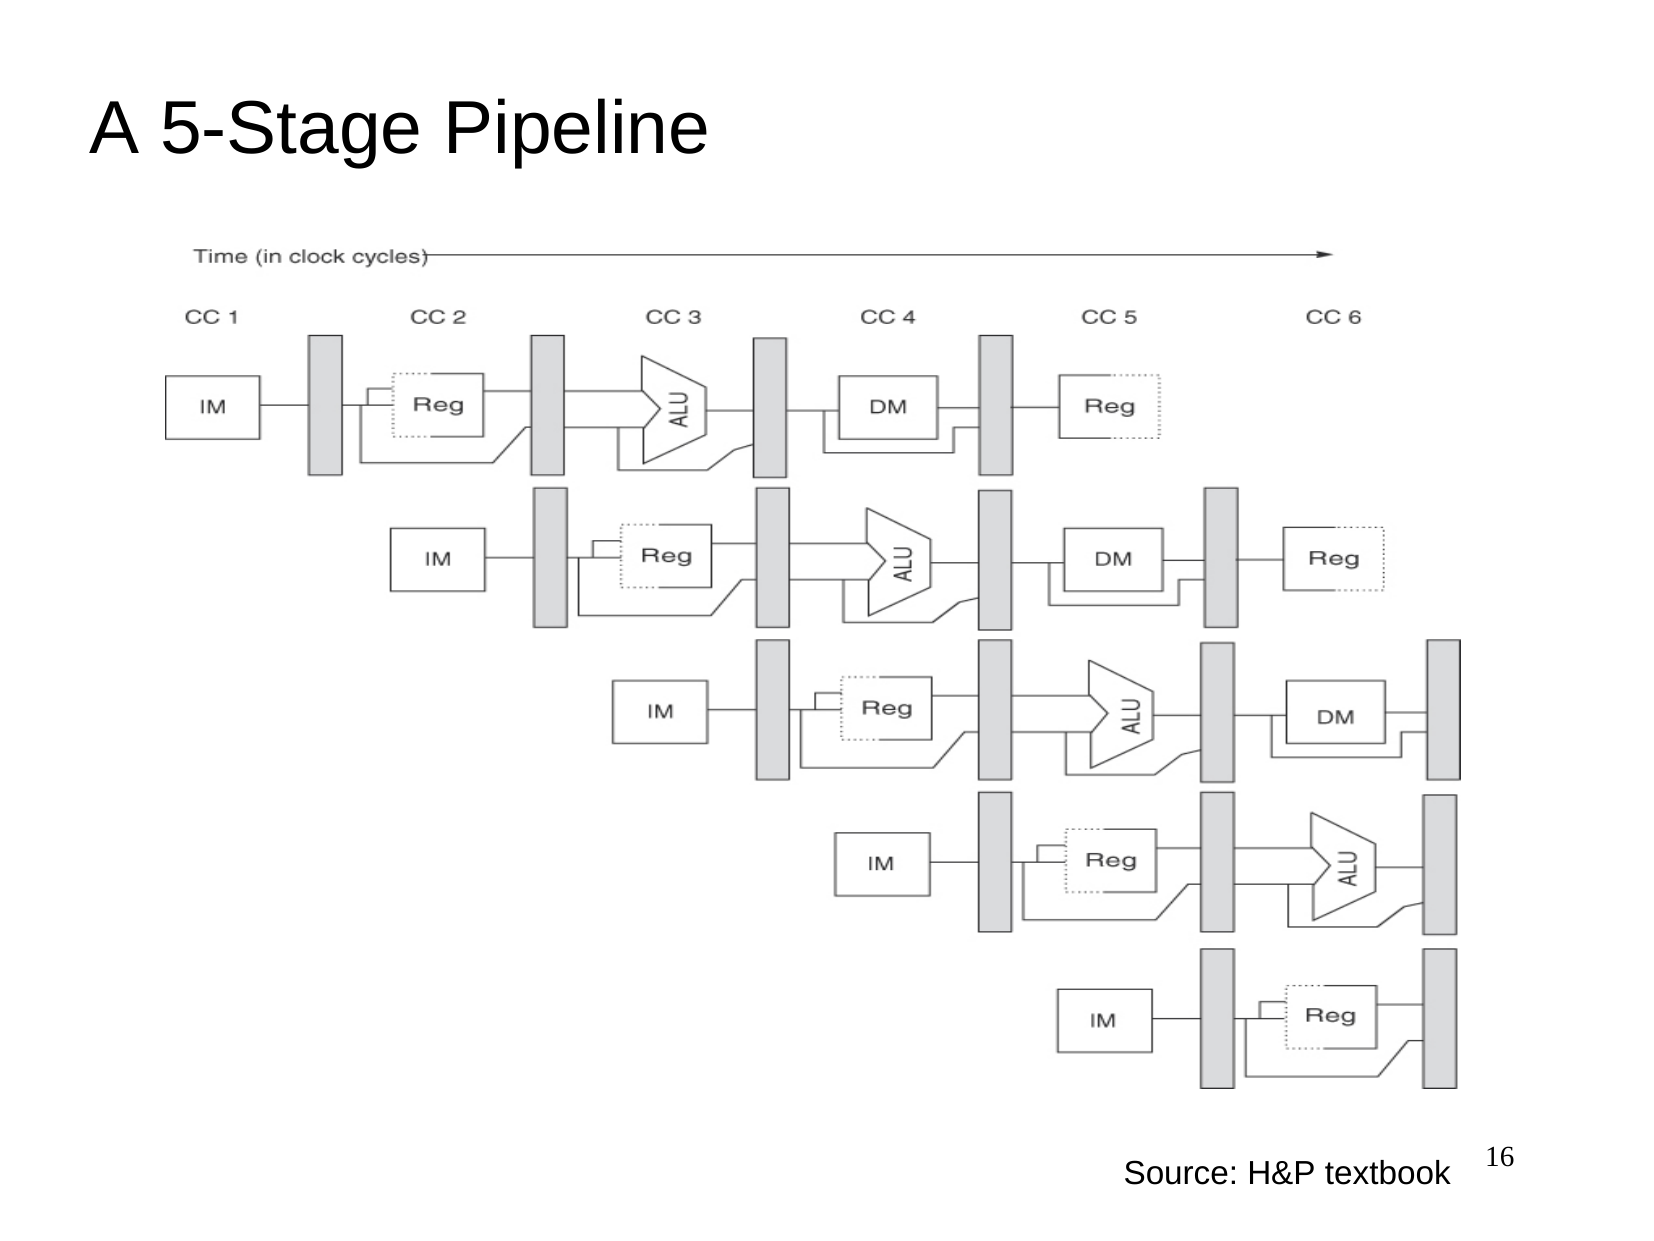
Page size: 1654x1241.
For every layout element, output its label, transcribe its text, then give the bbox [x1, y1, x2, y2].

text_box A 5-Stage Pipeline [74, 71, 727, 177]
text_box <number> [1185, 1129, 1530, 1213]
picture [165, 247, 1461, 1089]
text_box Source: H&P textbook [1108, 1143, 1467, 1199]
